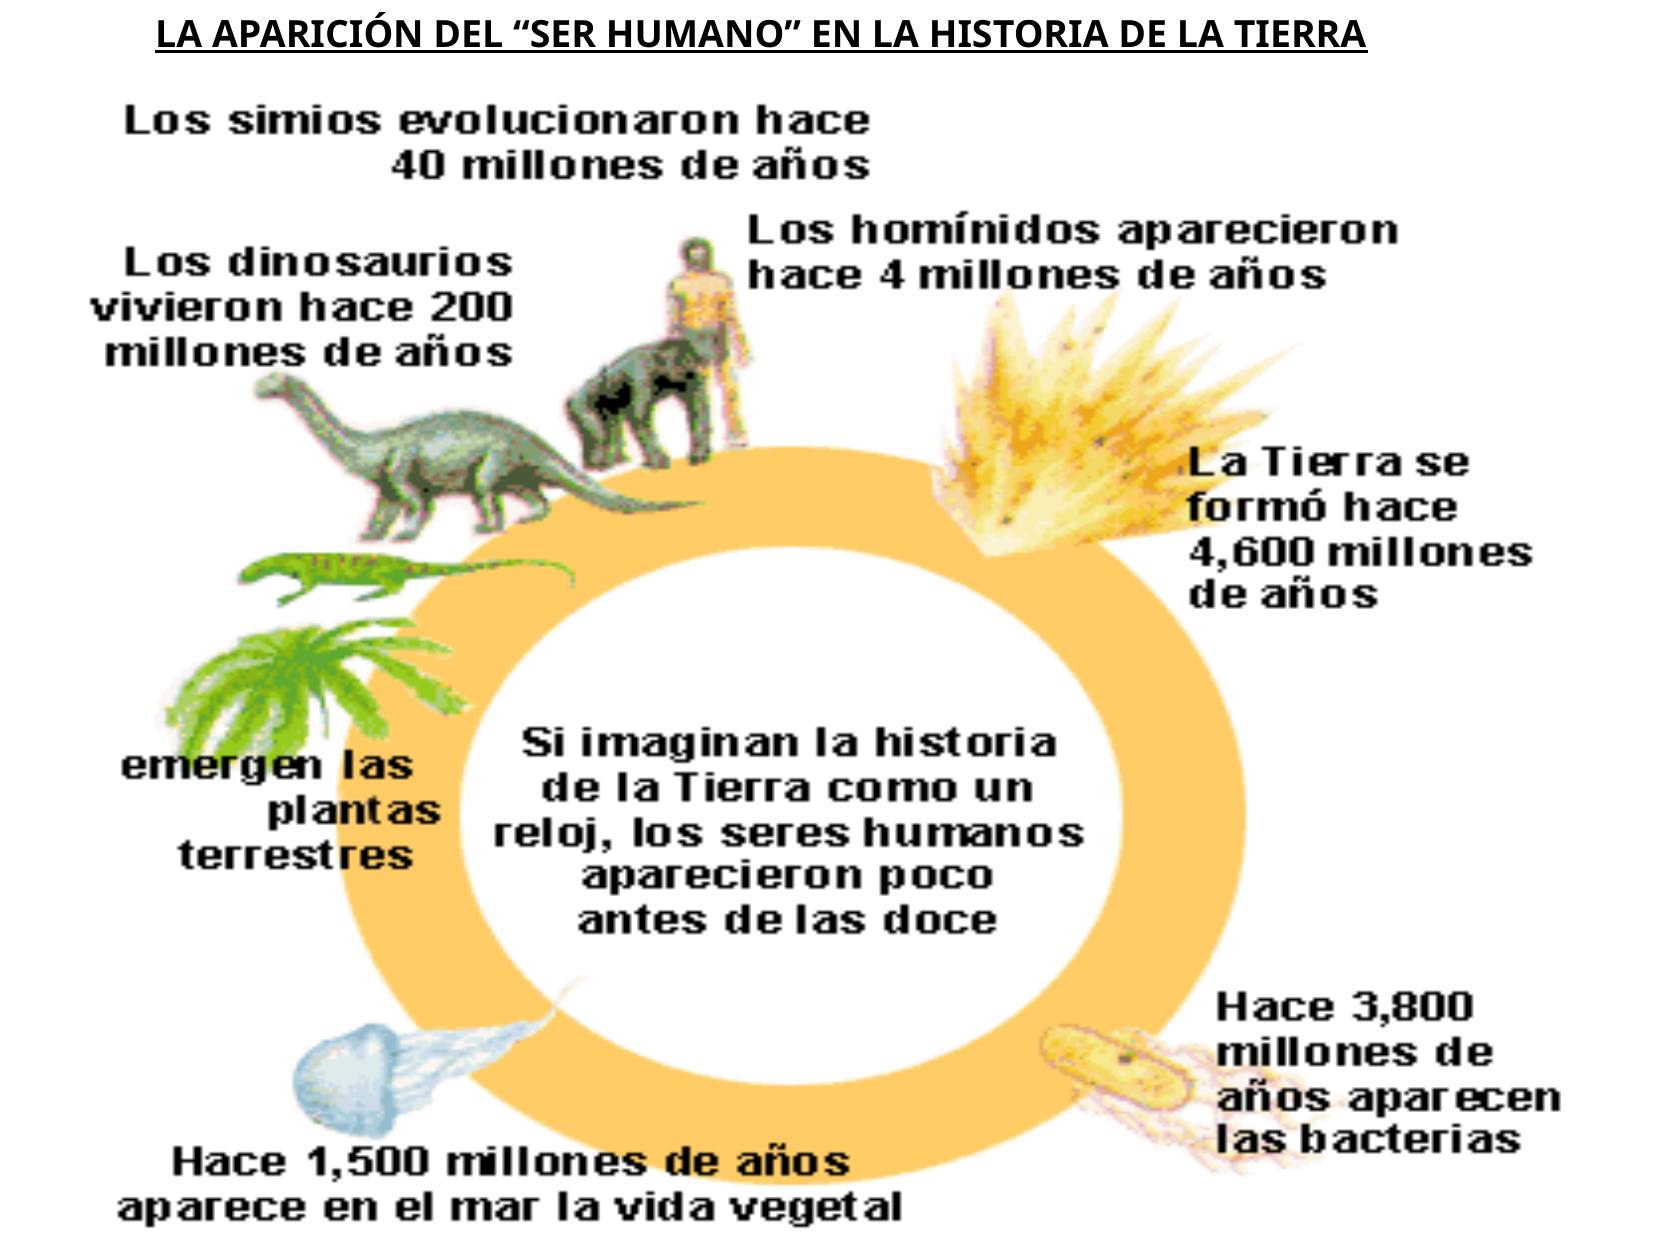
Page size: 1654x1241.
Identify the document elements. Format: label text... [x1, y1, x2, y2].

text_box LA APARICIÓN DEL “SER HUMANO” EN LA HISTORIA DE LA TIERRA [140, 0, 1477, 60]
picture [88, 93, 1565, 1241]
